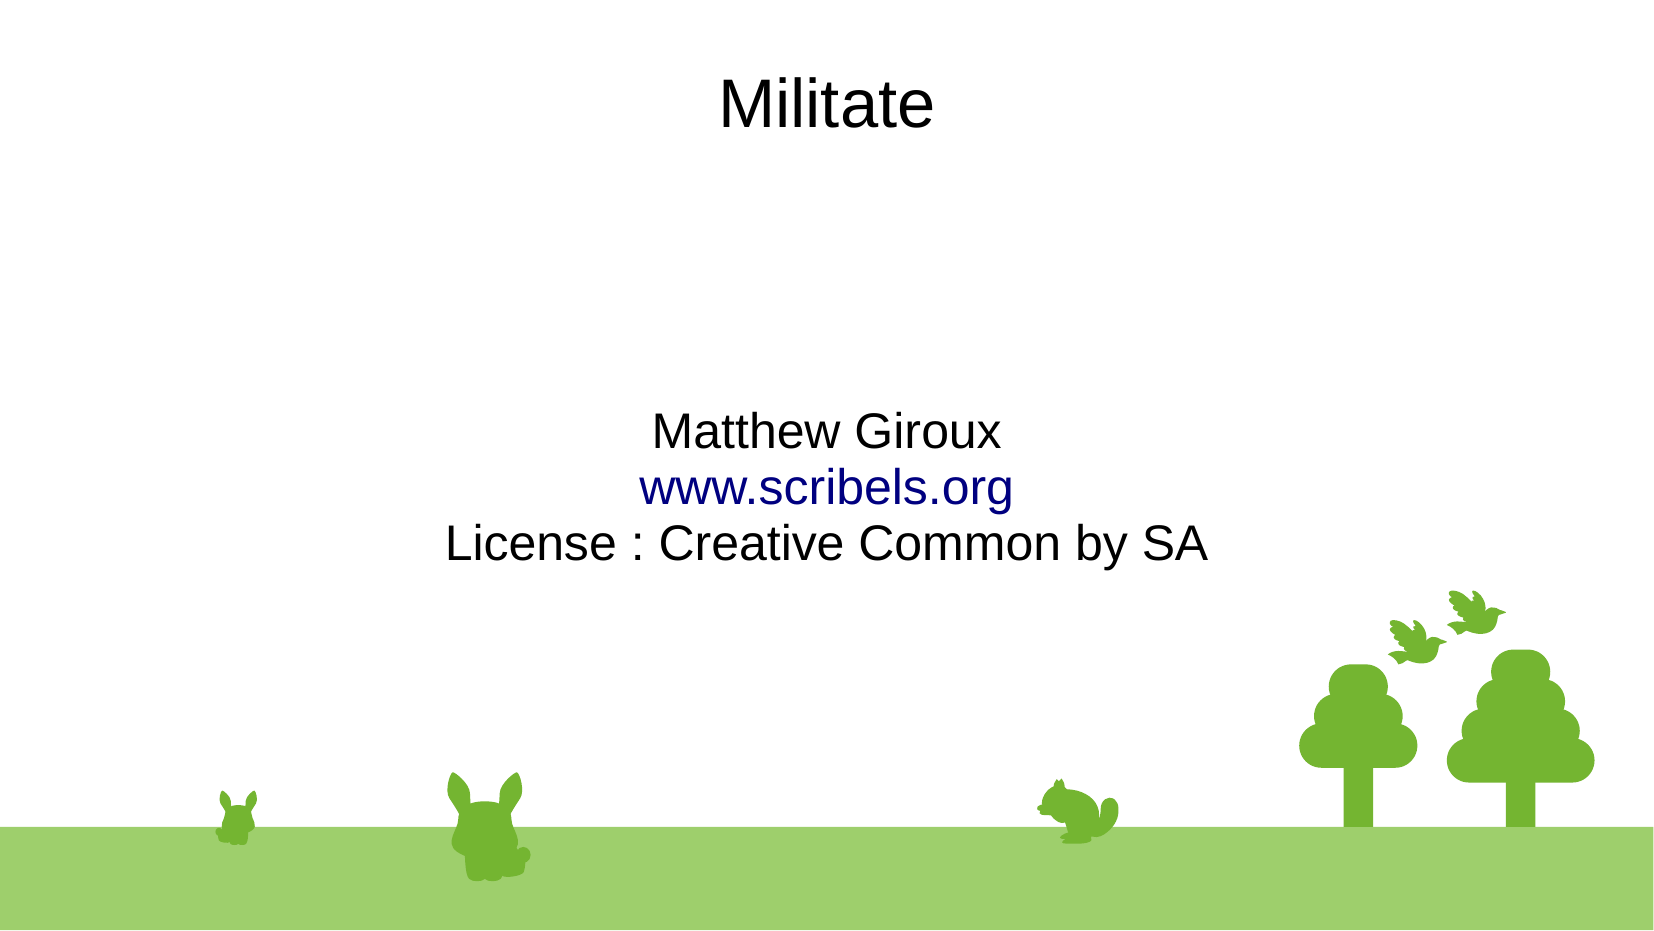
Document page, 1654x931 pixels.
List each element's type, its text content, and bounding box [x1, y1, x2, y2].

title Militate [88, 29, 1565, 178]
subtitle Matthew Giroux www.scribels.org License : Creative Common by SA [88, 206, 1565, 768]
